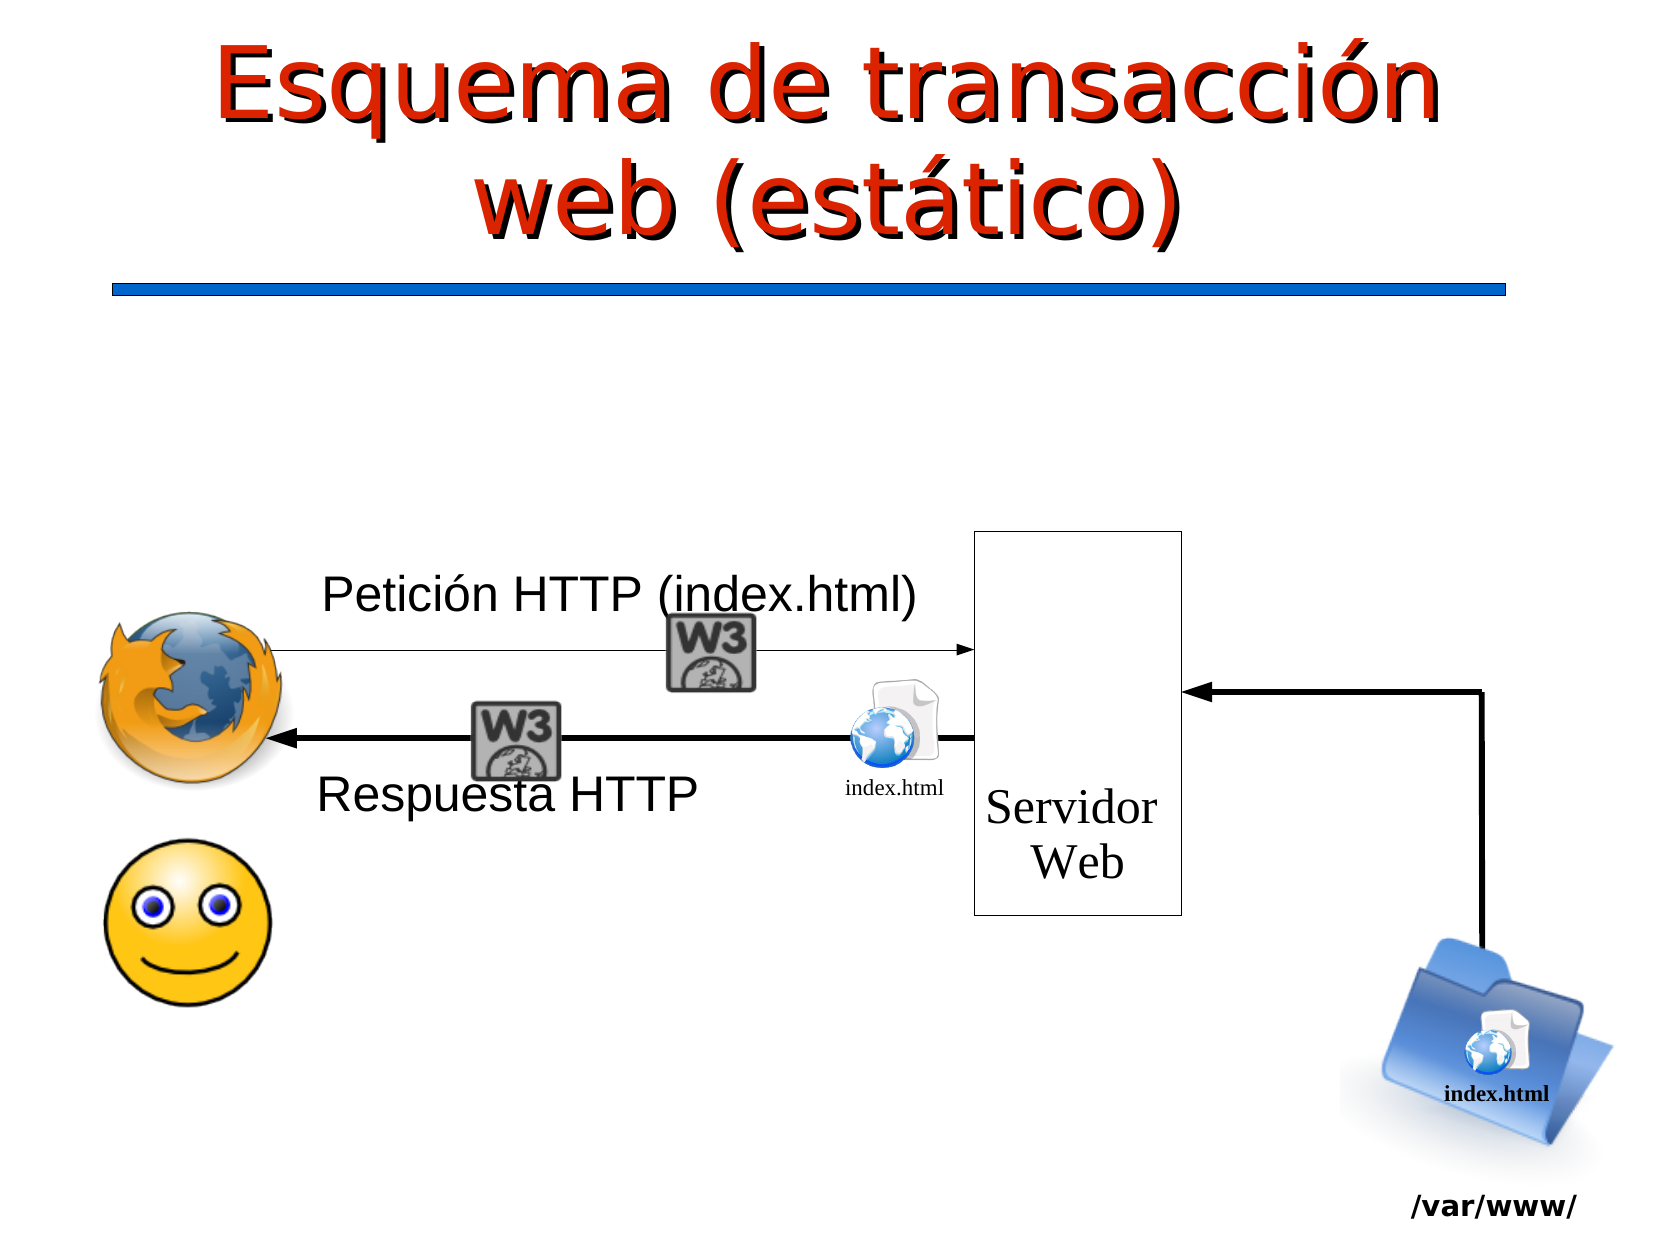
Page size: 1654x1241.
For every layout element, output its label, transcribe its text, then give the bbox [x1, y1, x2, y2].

picture [59, 813, 309, 1063]
title Esquema de transacción web (estático) [121, 25, 1534, 258]
text_box Servidor Web [974, 531, 1182, 916]
picture [88, 590, 296, 798]
picture [850, 679, 939, 768]
picture [466, 696, 567, 786]
picture [1340, 909, 1648, 1229]
picture [661, 608, 762, 697]
